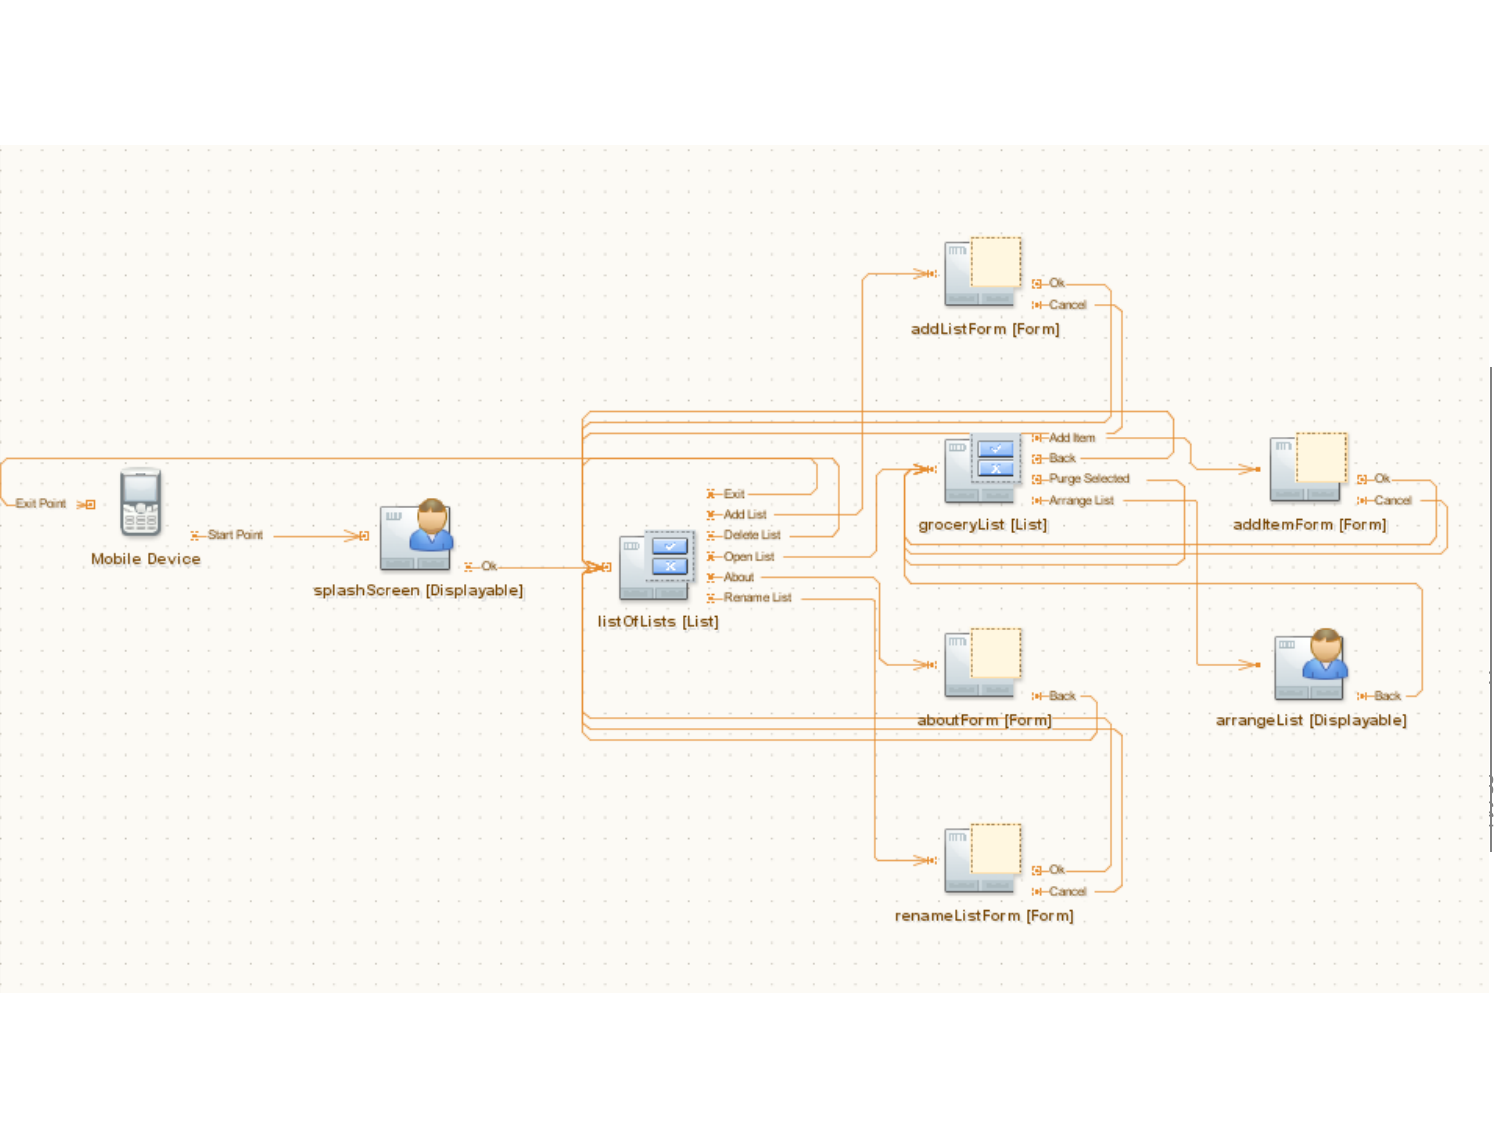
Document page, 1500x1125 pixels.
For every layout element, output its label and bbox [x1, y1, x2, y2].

picture [0, 145, 1489, 993]
